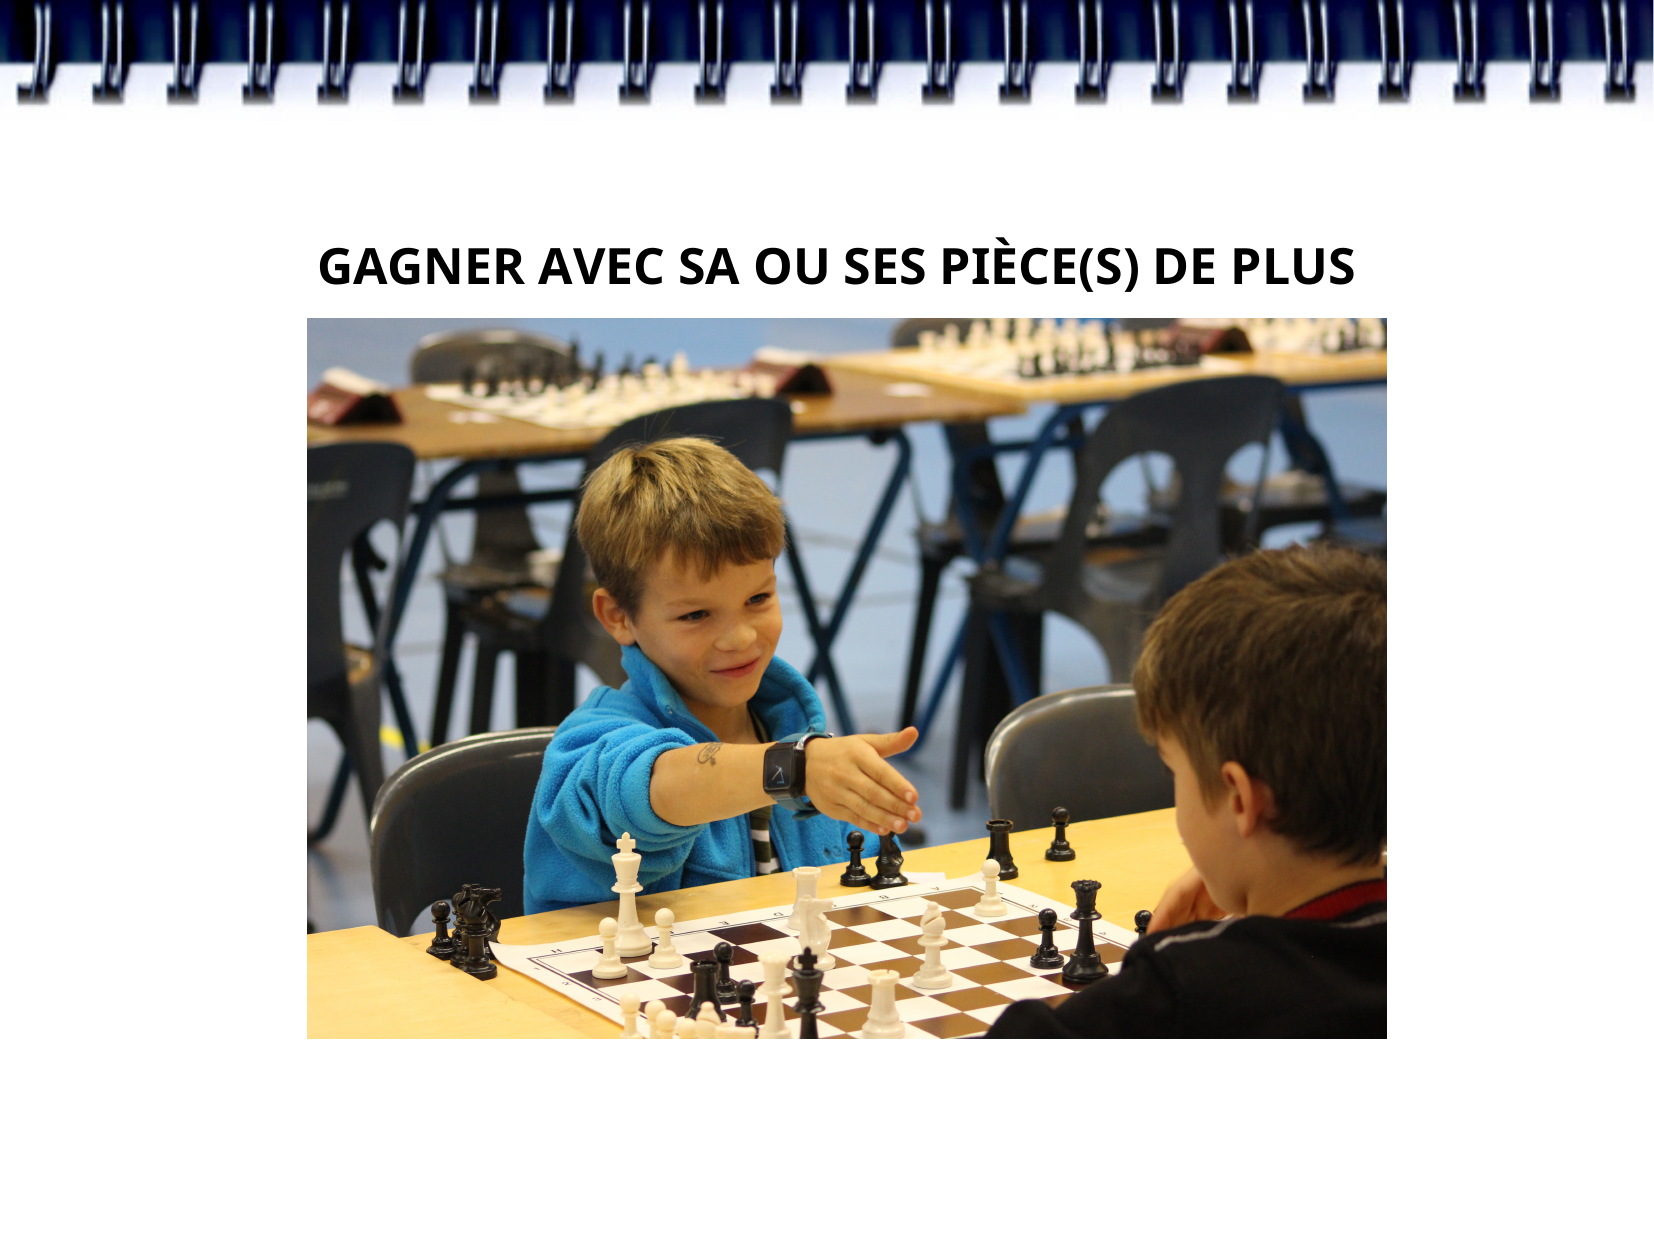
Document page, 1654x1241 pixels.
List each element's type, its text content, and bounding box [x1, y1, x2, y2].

picture [0, 0, 1654, 121]
title GAGNER AVEC SA OU SES PIÈCE(S) DE PLUS [139, 161, 1535, 370]
picture [307, 318, 1387, 1039]
